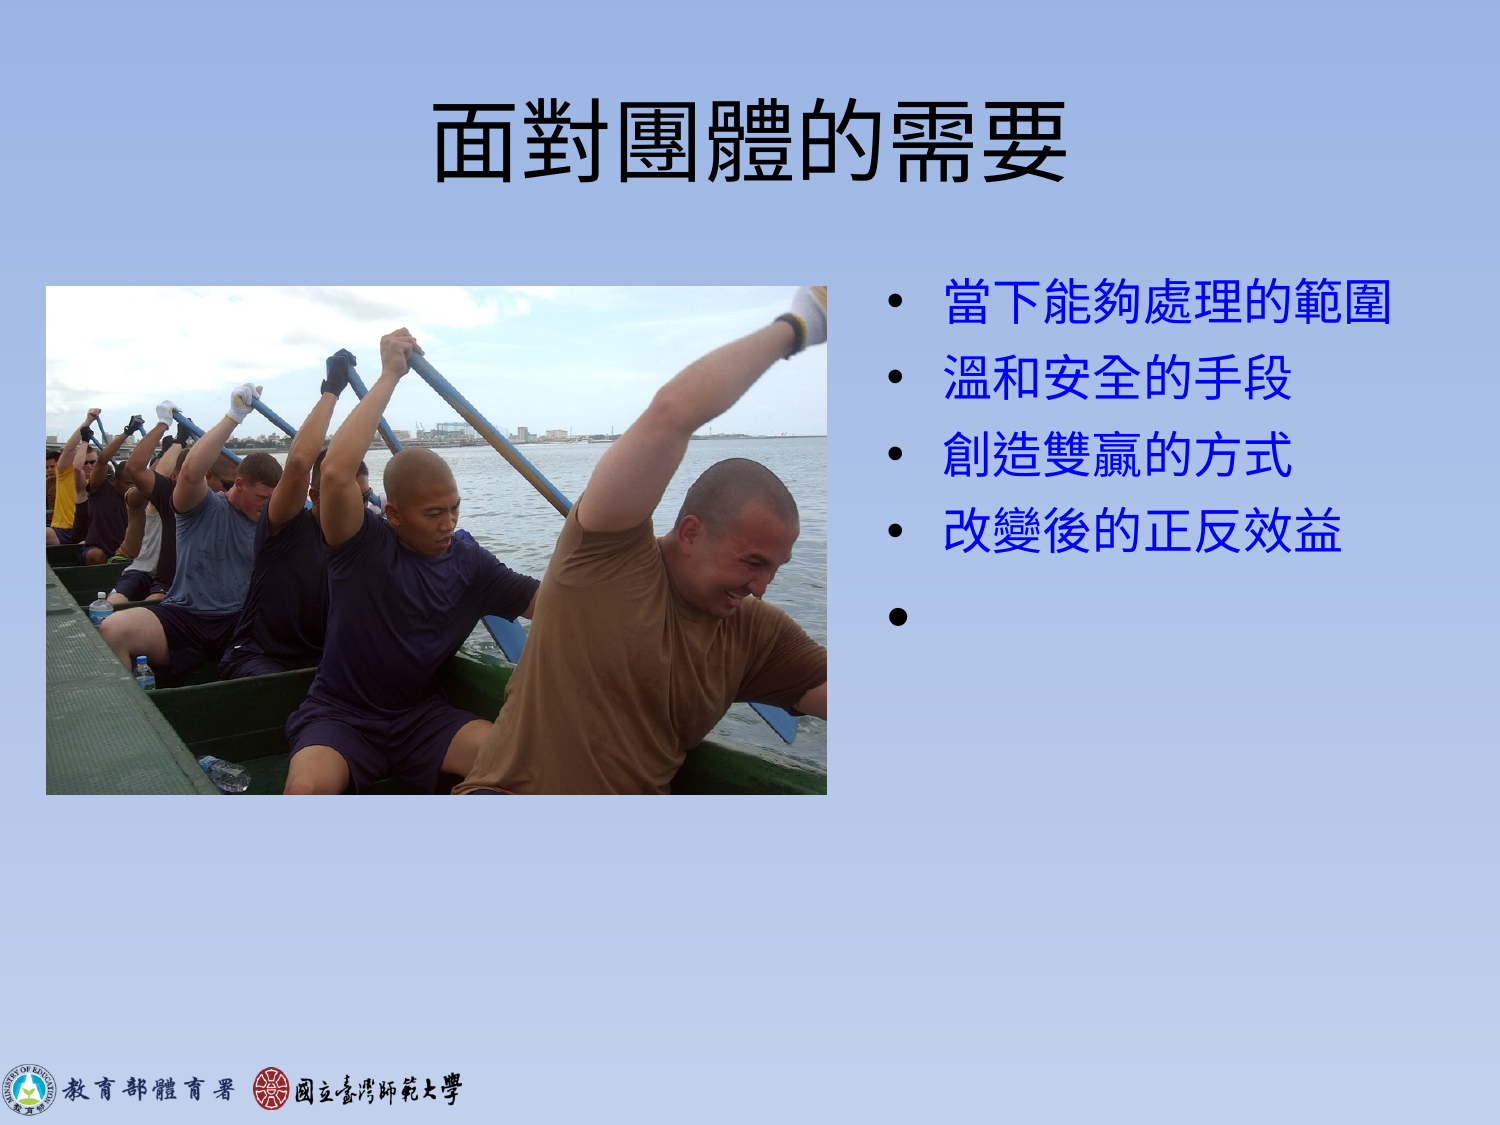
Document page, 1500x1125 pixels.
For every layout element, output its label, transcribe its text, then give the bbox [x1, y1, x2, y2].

title 面對團體的需要 [75, 45, 1426, 233]
list 當下能夠處理的範圍 溫和安全的手段 創造雙贏的方式 改變後的正反效益 [871, 262, 1426, 1005]
picture [46, 286, 827, 795]
